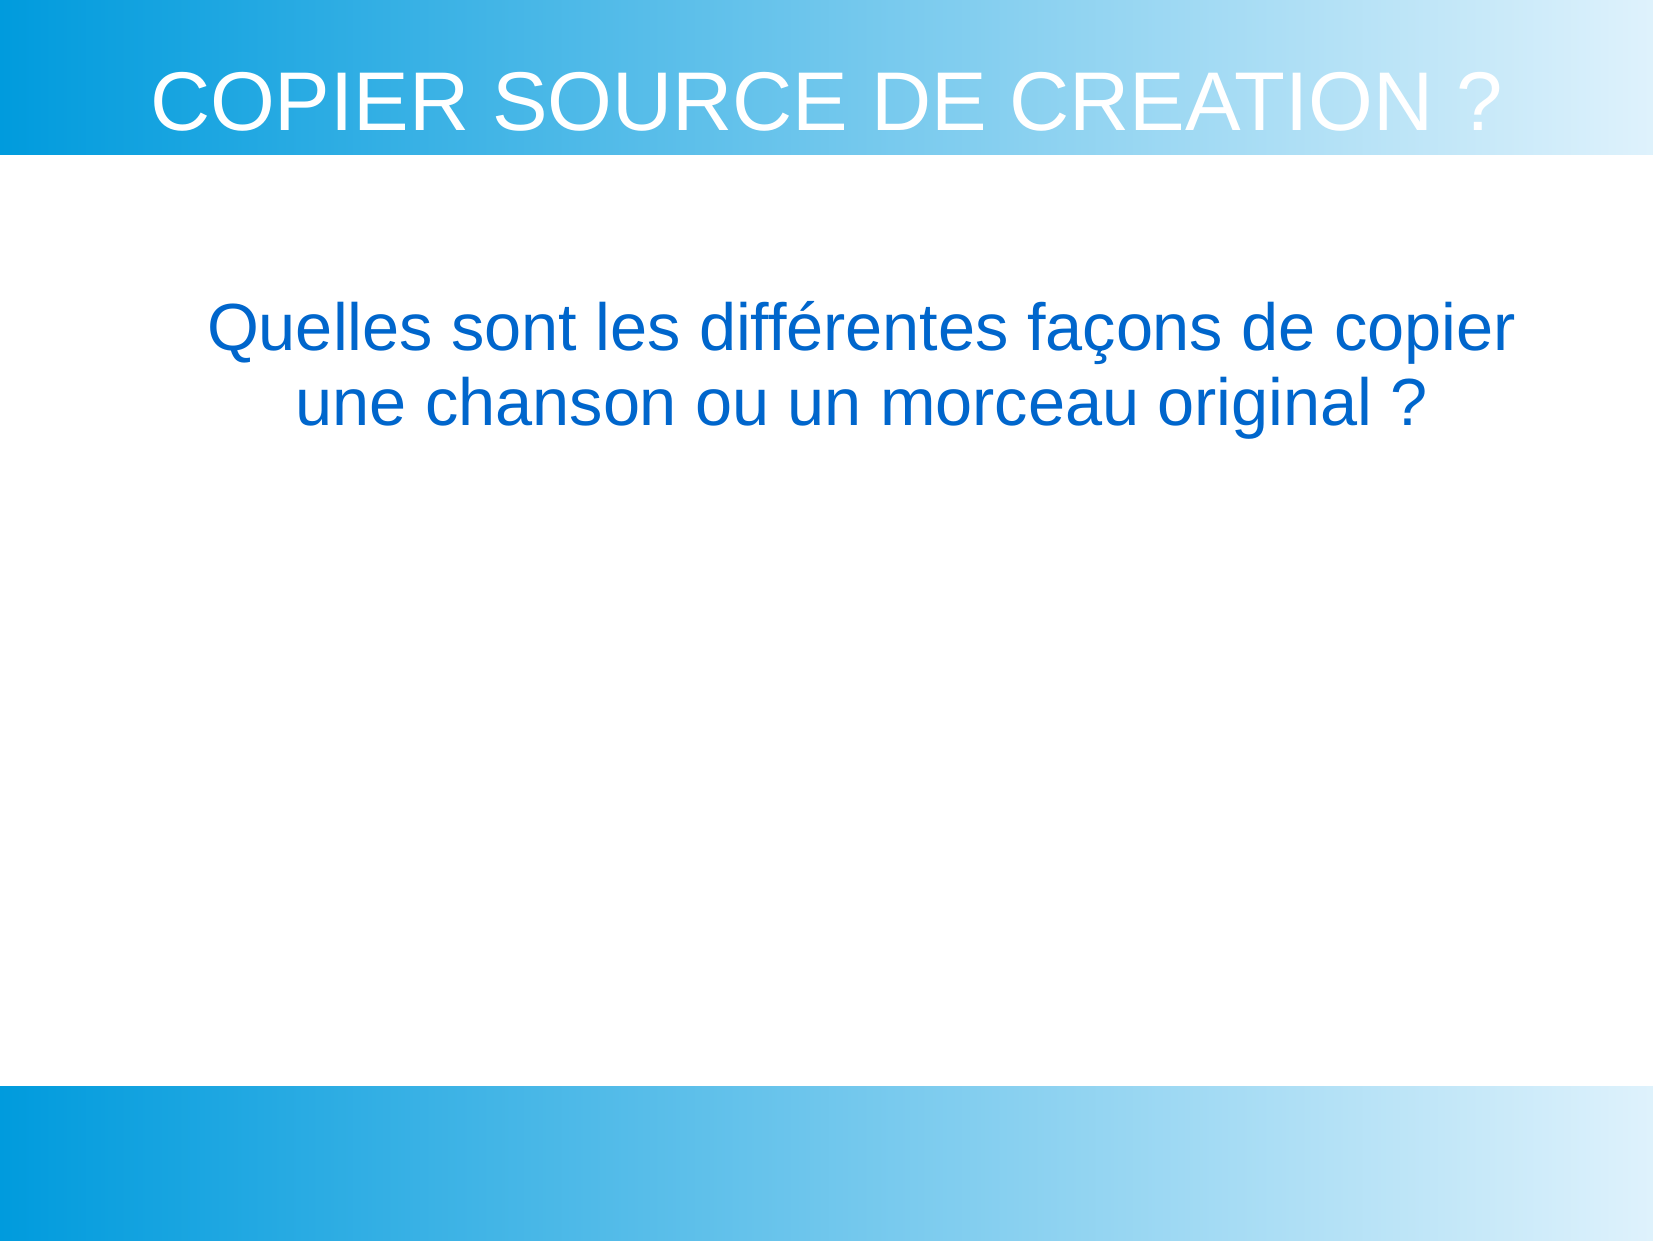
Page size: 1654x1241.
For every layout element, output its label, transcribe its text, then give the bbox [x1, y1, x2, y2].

title COPIER SOURCE DE CREATION ? [82, 49, 1571, 155]
list Quelles sont les différentes façons de copier une chanson ou un morceau original ? [82, 290, 1571, 1010]
